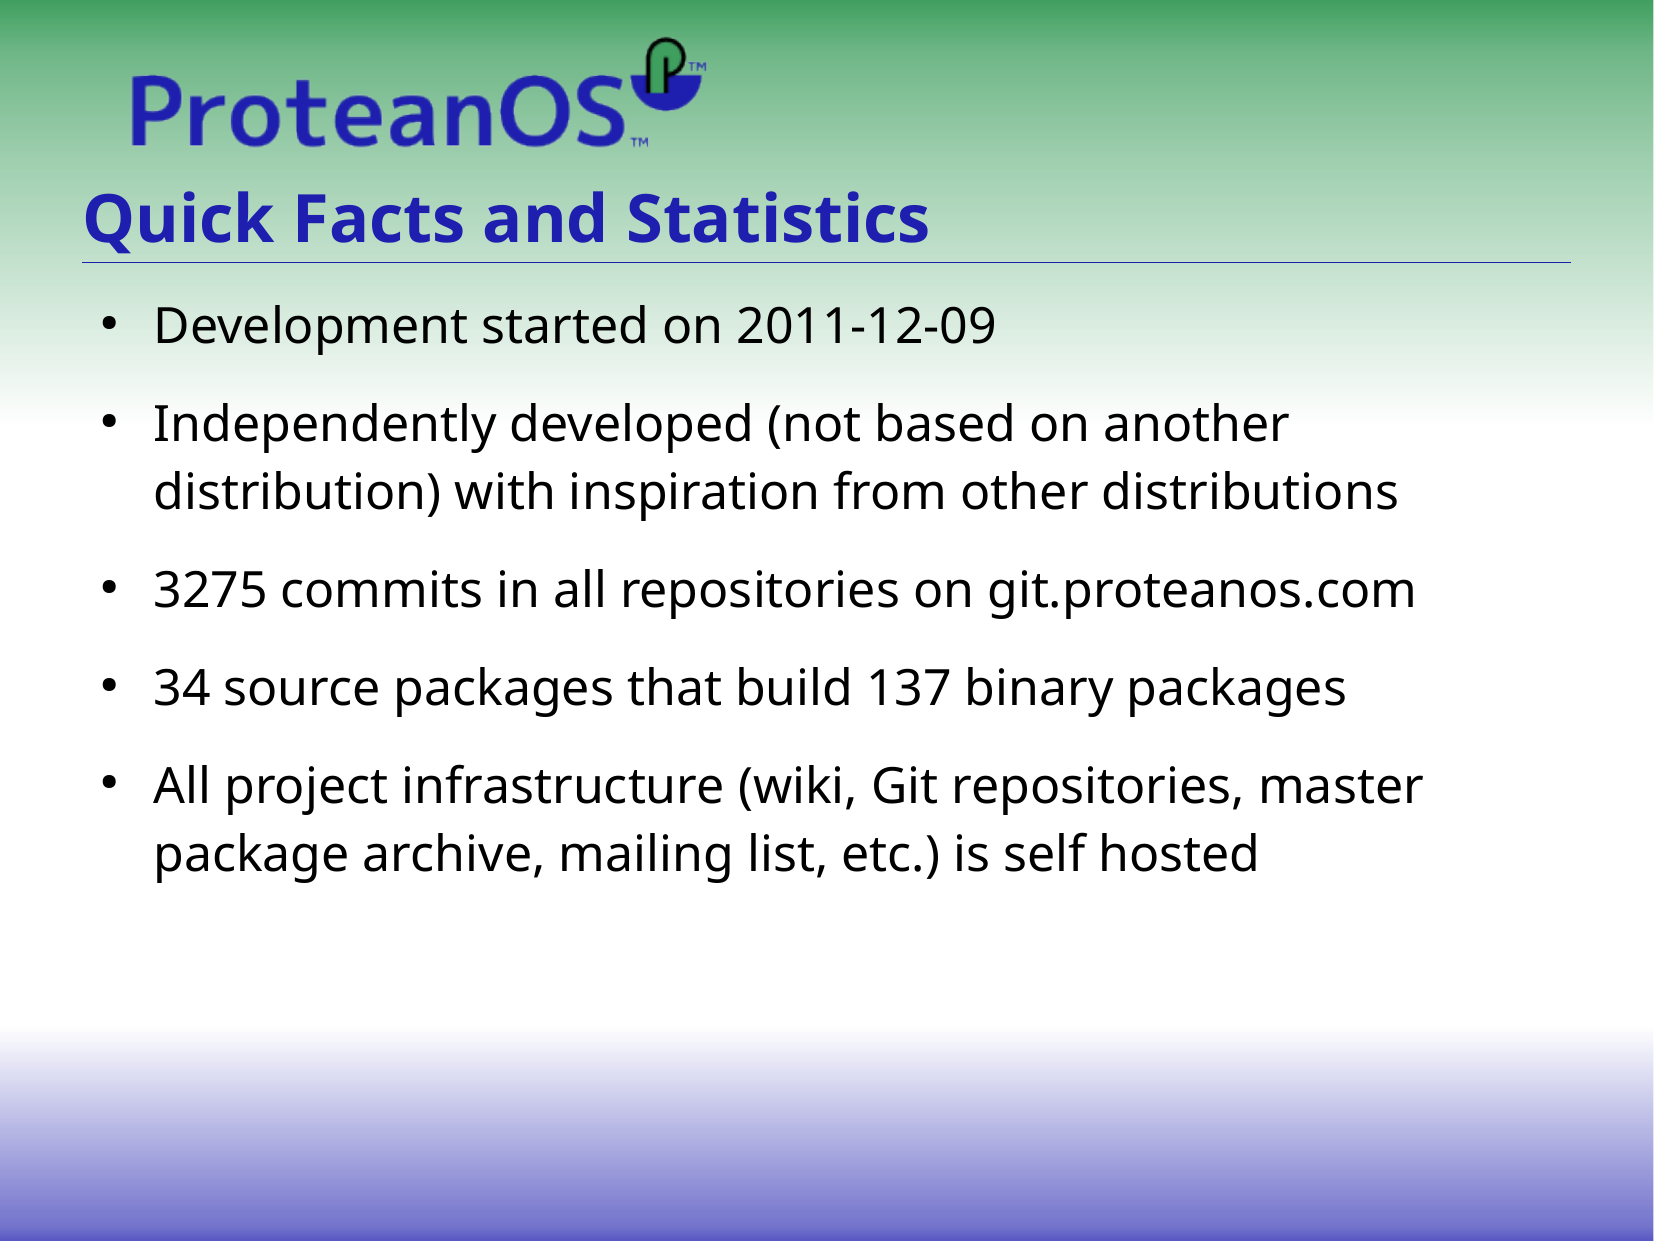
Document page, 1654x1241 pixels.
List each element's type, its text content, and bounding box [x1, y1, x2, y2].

title Quick Facts and Statistics [82, 150, 1571, 263]
list Development started on 2011-12-09 Independently developed (not based on another distribution) with inspiration from other distributions 3275 commits in all repositories on git.proteanos.com 34 source packages that build 137 binary packages All project infrastructure (wiki, Git repositories, master package archive, mailing list, etc.) is self hosted [82, 290, 1571, 1010]
picture [0, 1027, 1654, 1241]
picture [0, 0, 1654, 426]
